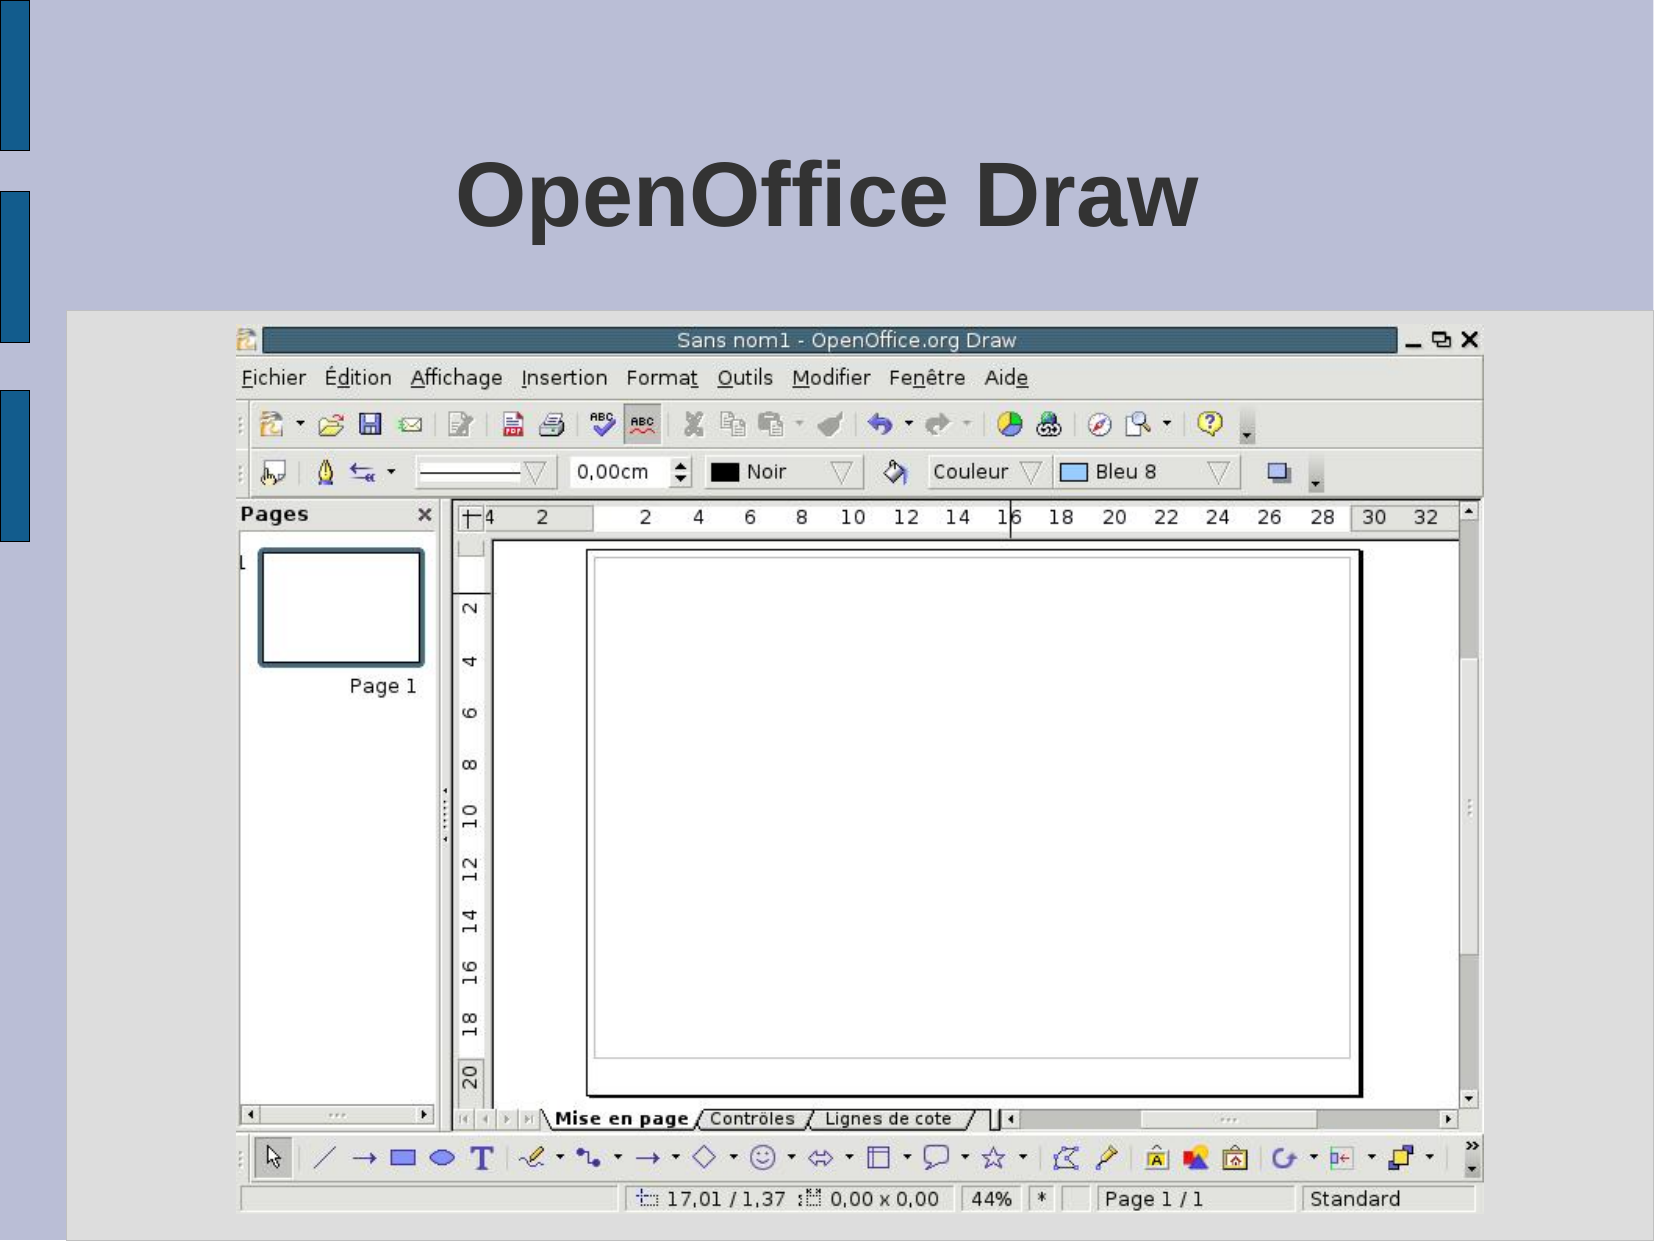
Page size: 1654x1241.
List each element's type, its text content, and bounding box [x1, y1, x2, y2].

title OpenOffice Draw [121, 91, 1534, 299]
picture [236, 324, 1484, 1214]
